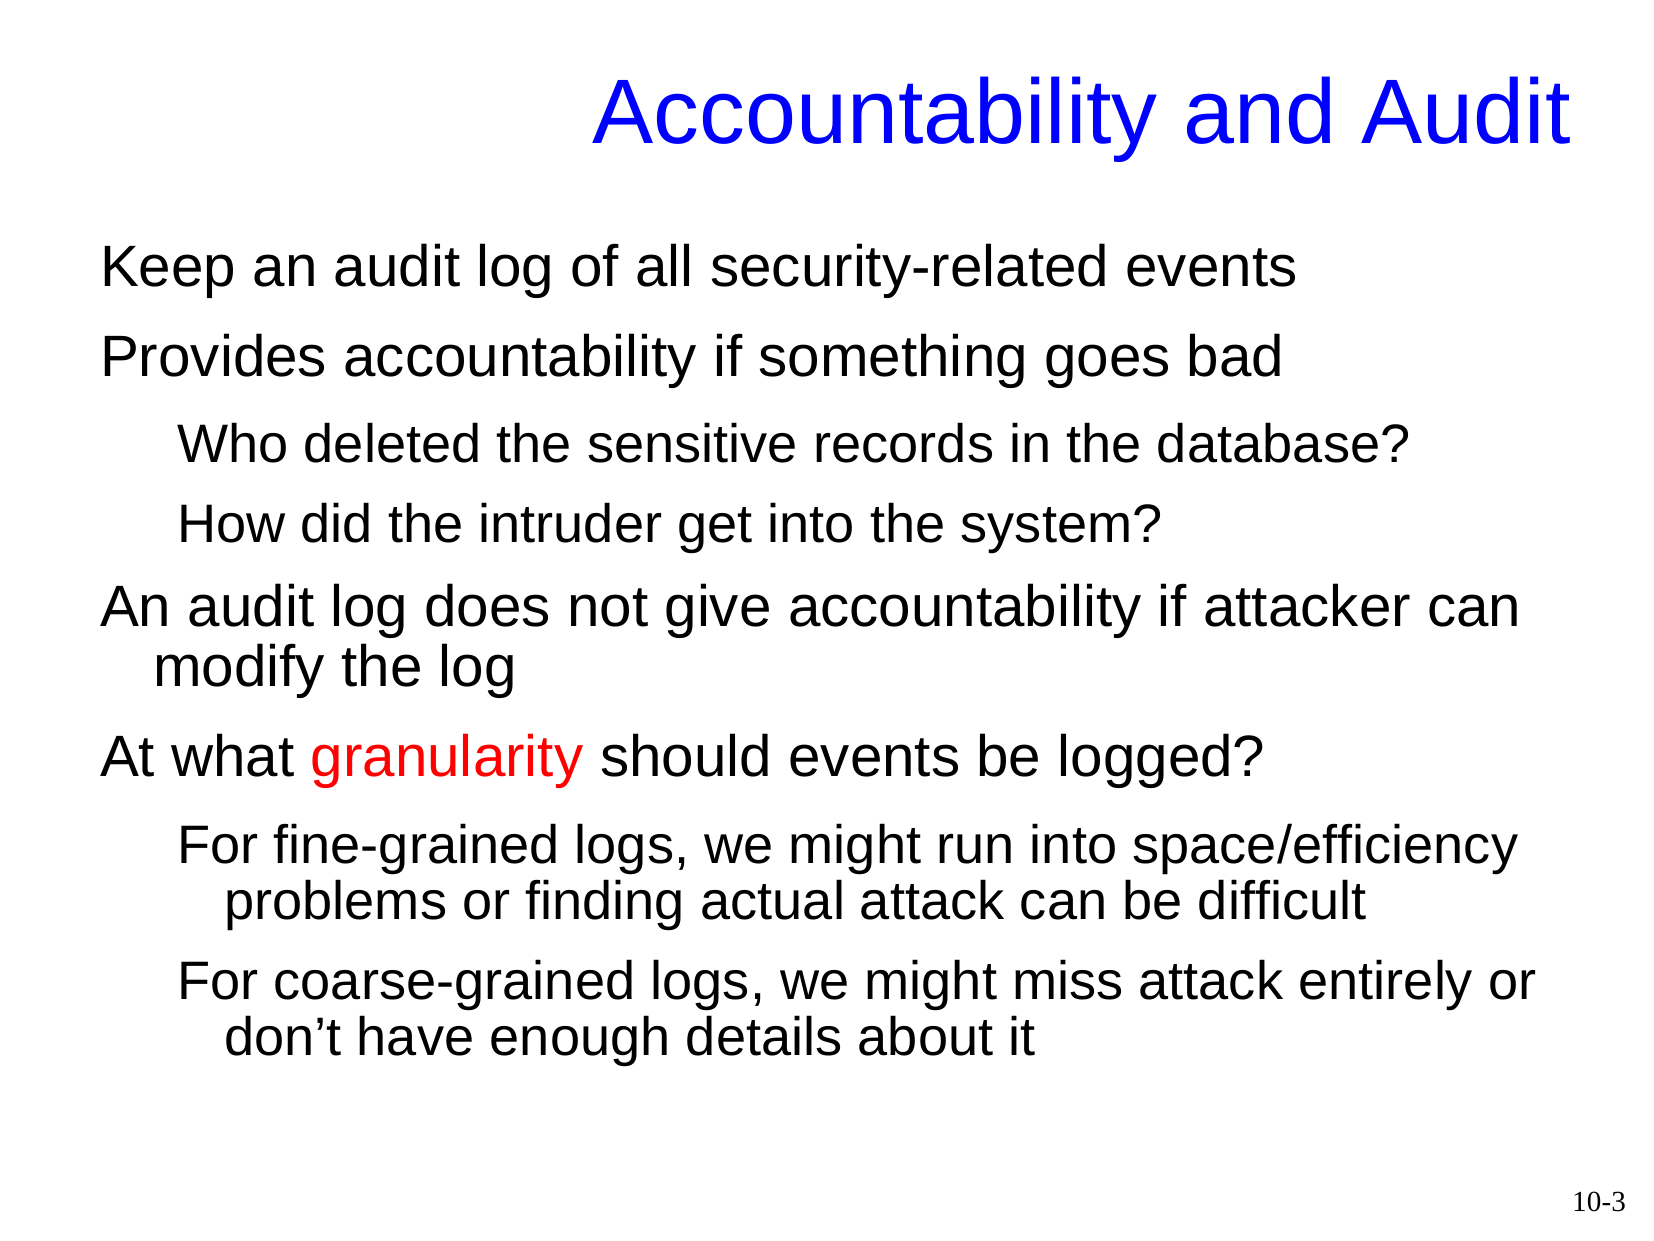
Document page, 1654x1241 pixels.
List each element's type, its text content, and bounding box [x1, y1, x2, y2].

list Keep an audit log of all security-related events Provides accountability if something goes bad Who deleted the sensitive records in the database? How did the intruder get into the system? An audit log does not give accountability if attacker can modify the log At what granularity should events be logged? For fine-grained logs, we might run into space/efficiency problems or finding actual attack can be difficult For coarse-grained logs, we might miss attack entirely or don’t have enough details about it [82, 237, 1571, 1170]
title Accountability and Audit [84, 11, 1573, 218]
